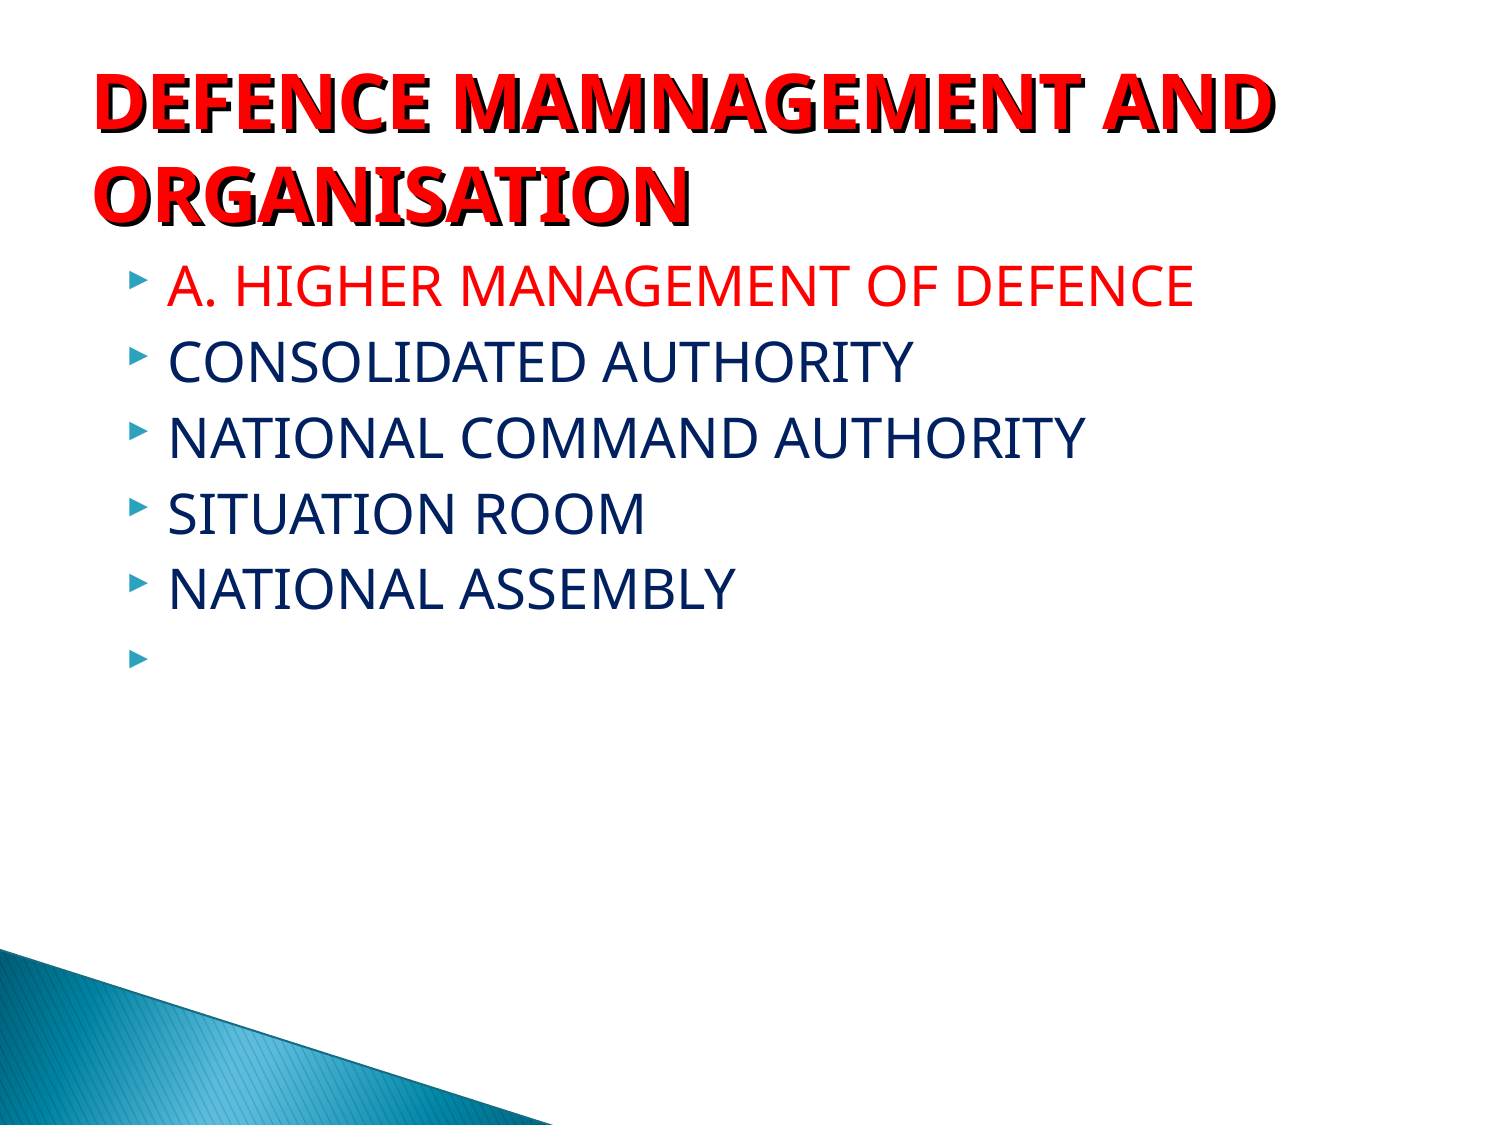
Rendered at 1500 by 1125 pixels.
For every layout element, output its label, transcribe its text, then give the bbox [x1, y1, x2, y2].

list A. HIGHER MANAGEMENT OF DEFENCE CONSOLIDATED AUTHORITY NATIONAL COMMAND AUTHORITY SITUATION ROOM NATIONAL ASSEMBLY [75, 243, 1426, 986]
title DEFENCE MAMNAGEMENT AND ORGANISATION [75, 45, 1426, 233]
